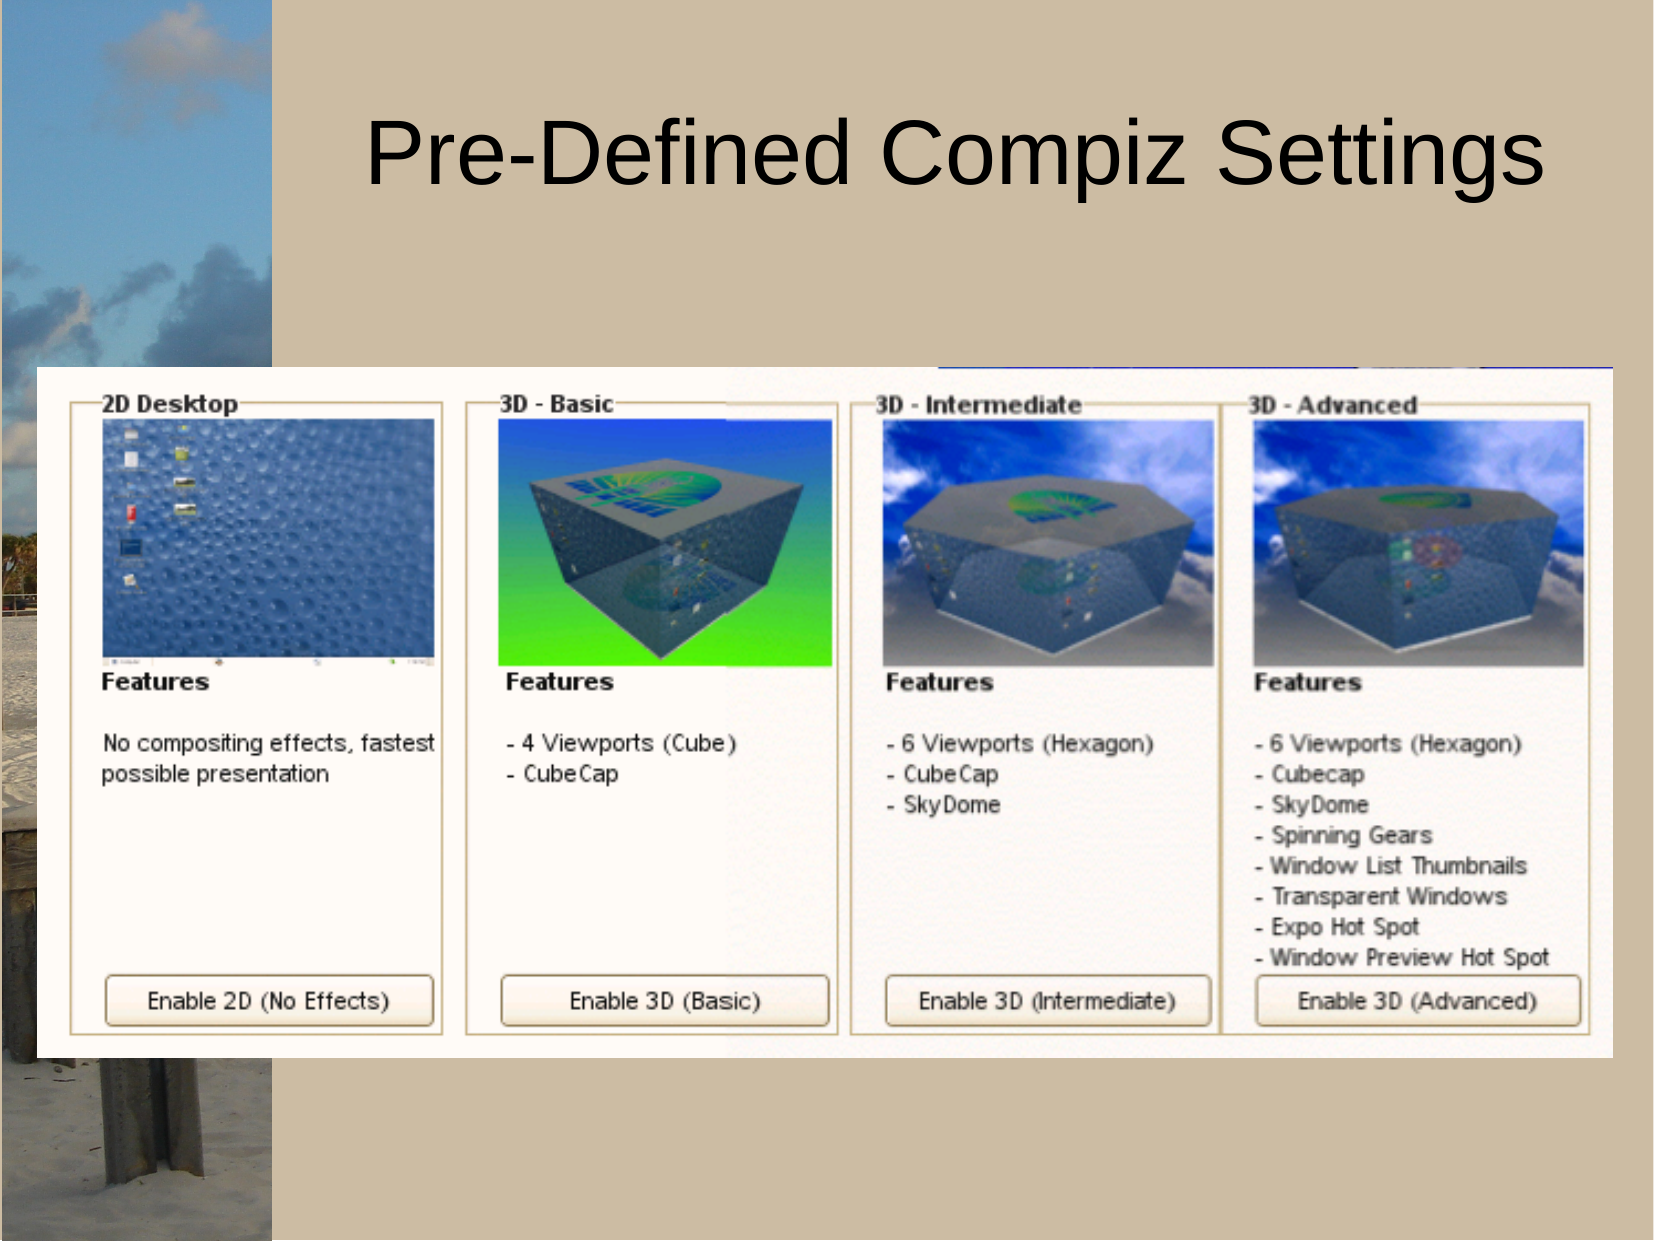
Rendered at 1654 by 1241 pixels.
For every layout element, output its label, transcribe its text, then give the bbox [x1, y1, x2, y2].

picture [2, 0, 1613, 1241]
title Pre-Defined Compiz Settings [300, 49, 1613, 257]
